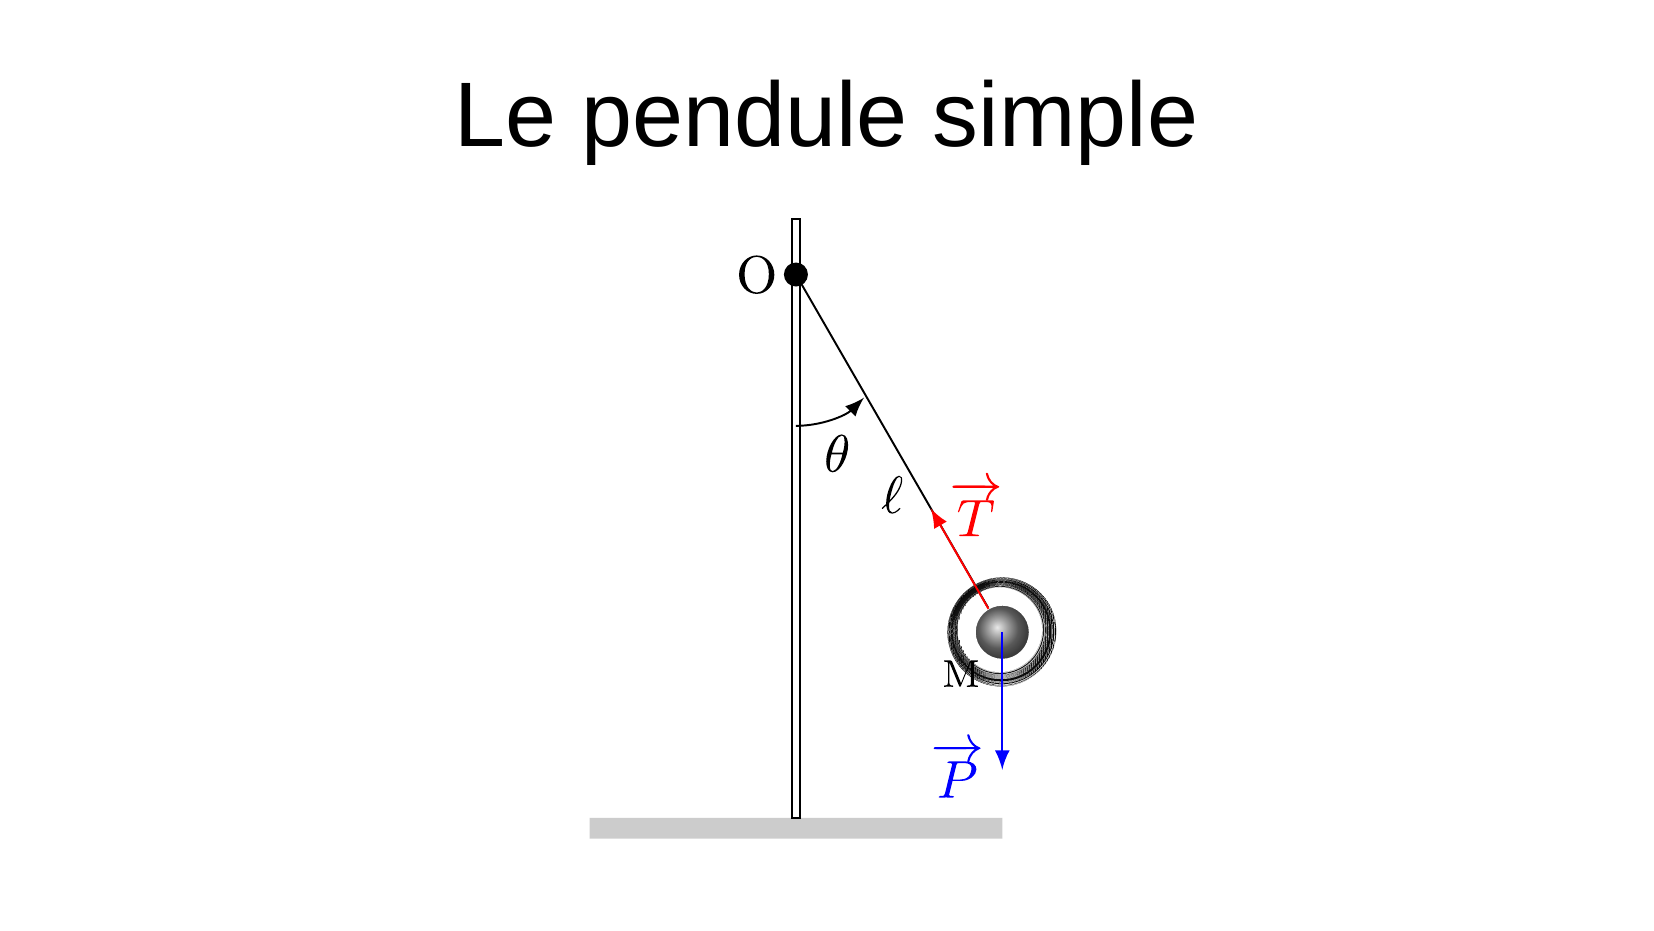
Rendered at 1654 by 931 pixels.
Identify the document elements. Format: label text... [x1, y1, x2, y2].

title Le pendule simple [82, 37, 1571, 193]
picture [556, 169, 1063, 886]
